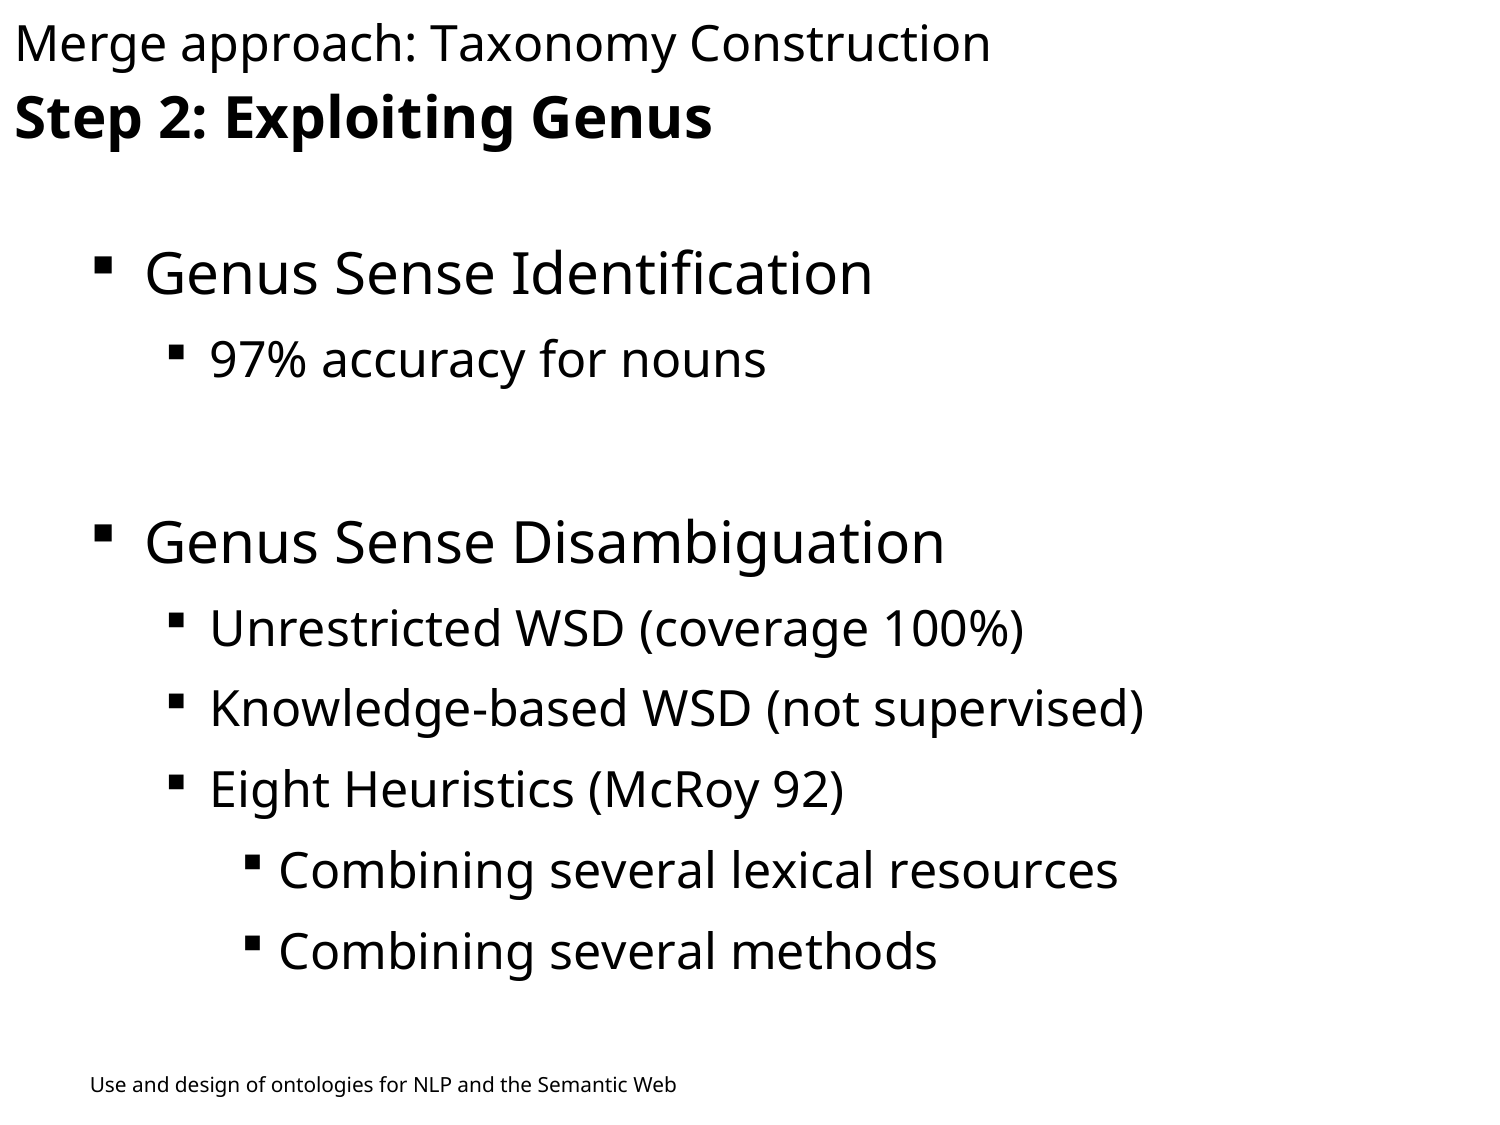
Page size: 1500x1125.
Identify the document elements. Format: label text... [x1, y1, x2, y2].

text_box Merge approach: Taxonomy Construction Step 2: Exploiting Genus [0, 0, 1400, 150]
list Genus Sense Identification 97% accuracy for nouns Genus Sense Disambiguation Unrestricted WSD (coverage 100%) Knowledge-based WSD (not supervised) Eight Heuristics (McRoy 92) Combining several lexical resources Combining several methods [75, 224, 1426, 976]
